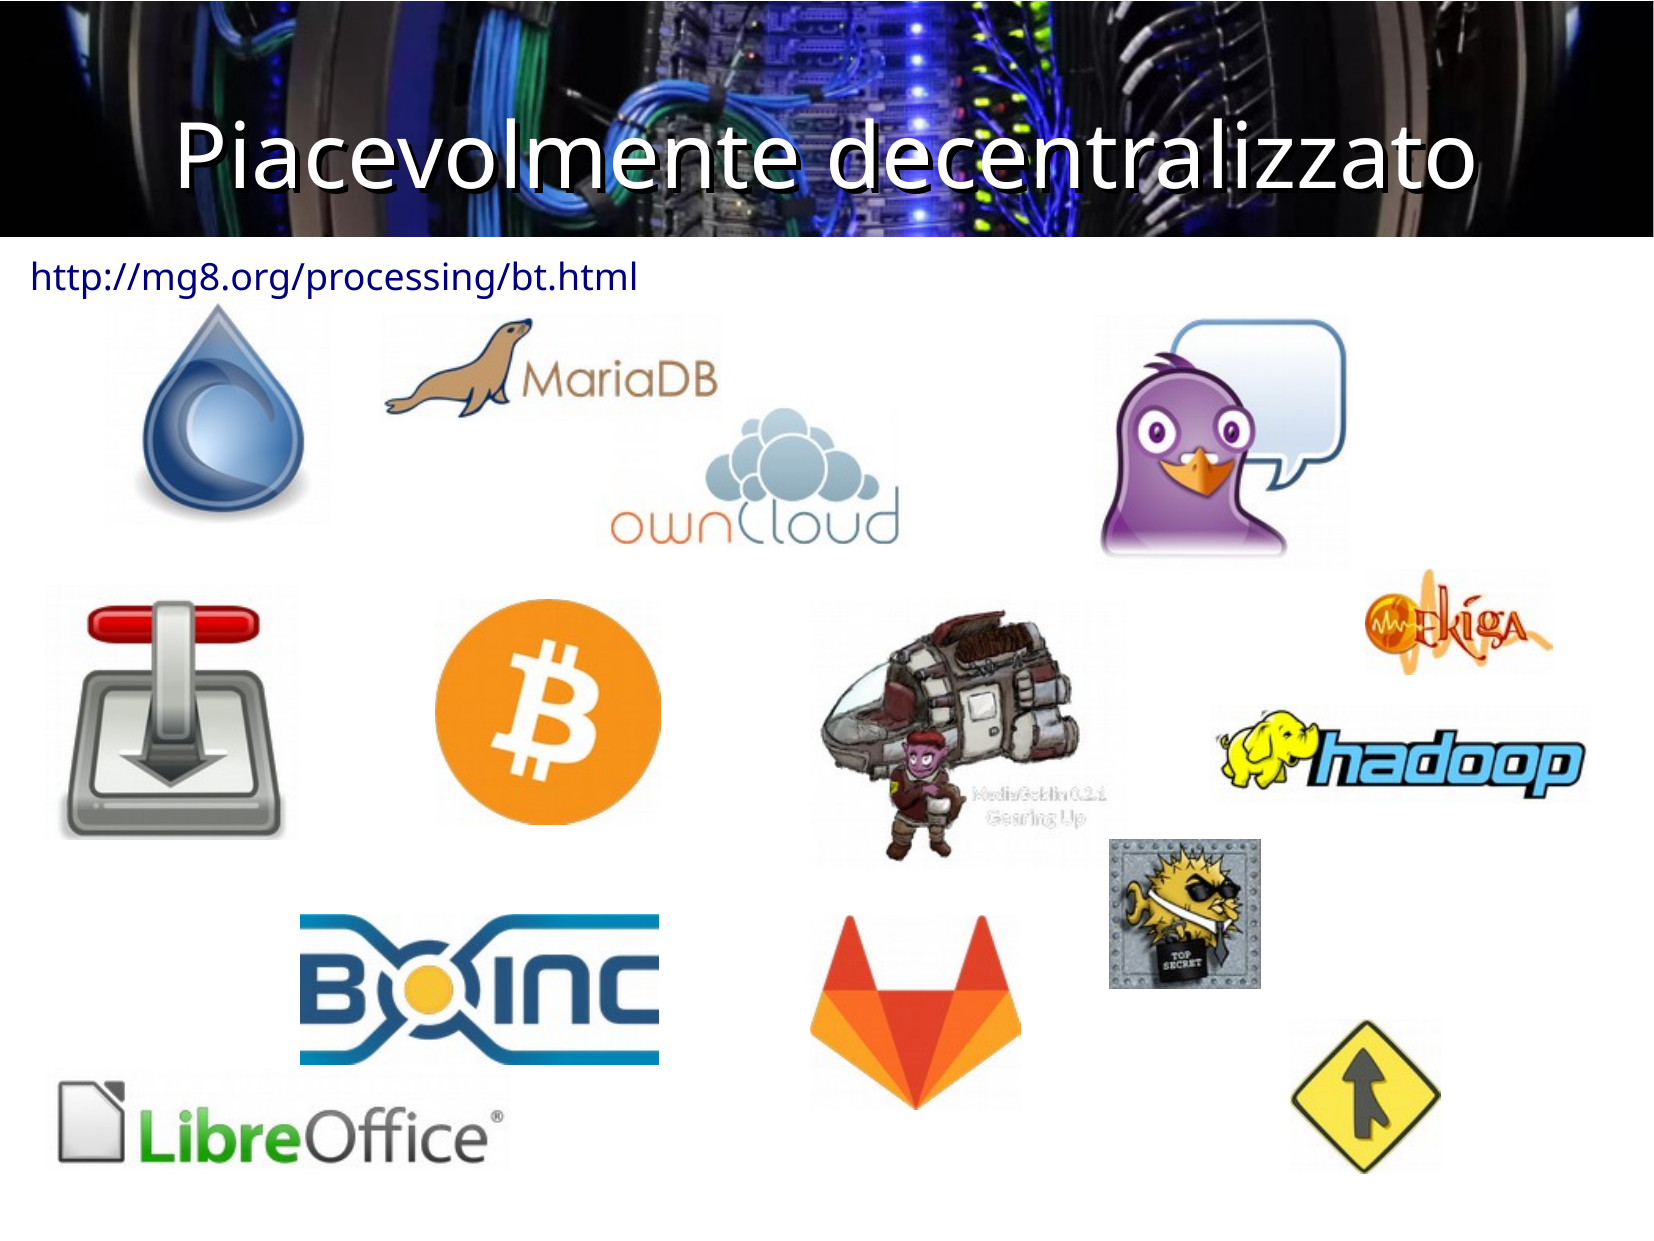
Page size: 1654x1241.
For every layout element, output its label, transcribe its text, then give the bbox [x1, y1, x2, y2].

picture [810, 599, 1261, 989]
text_box http://mg8.org/processing/bt.html [15, 242, 886, 301]
picture [1290, 1019, 1441, 1174]
picture [435, 599, 661, 826]
picture [1095, 314, 1351, 571]
picture [380, 314, 916, 556]
picture [1210, 704, 1591, 804]
picture [0, 1, 1654, 237]
picture [810, 915, 1021, 1111]
picture [45, 584, 301, 841]
picture [45, 1068, 511, 1171]
picture [300, 914, 659, 1066]
picture [105, 301, 331, 526]
title Piacevolmente decentralizzato [82, 49, 1571, 257]
picture [1365, 569, 1553, 676]
